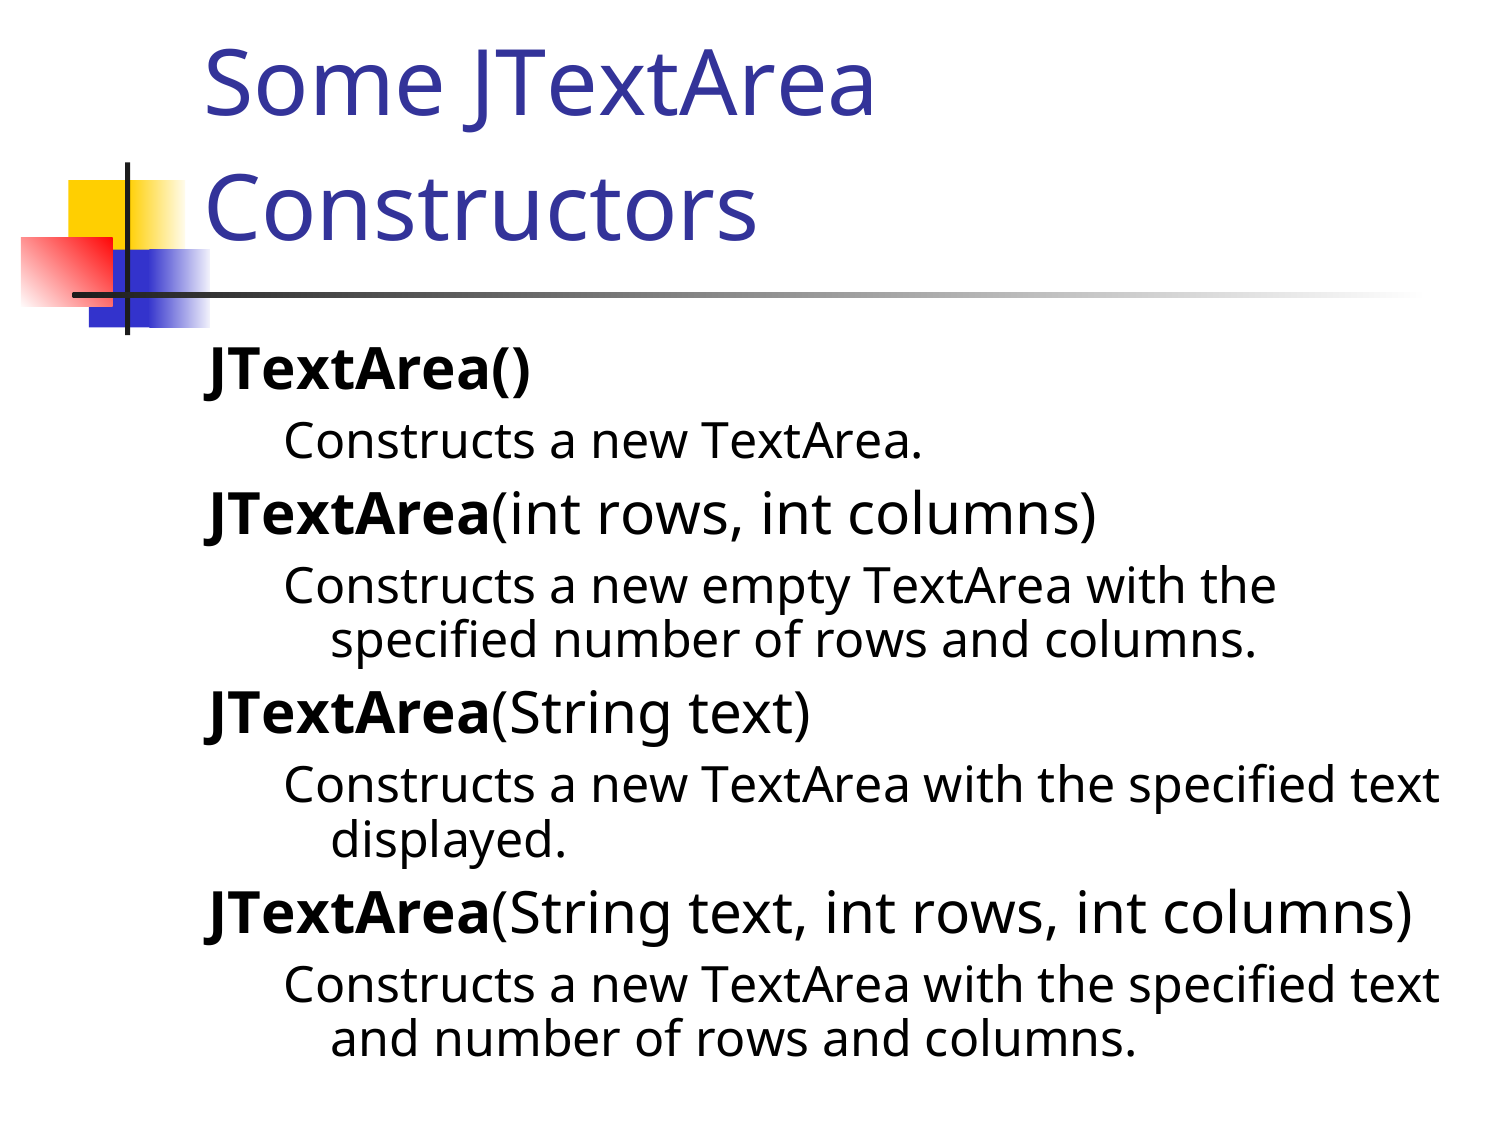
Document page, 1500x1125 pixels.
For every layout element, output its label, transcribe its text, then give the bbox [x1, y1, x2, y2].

list JTextArea() Constructs a new TextArea. JTextArea(int rows, int columns) Constructs a new empty TextArea with the specified number of rows and columns. JTextArea(String text) Constructs a new TextArea with the specified text displayed. JTextArea(String text, int rows, int columns) Constructs a new TextArea with the specified text and number of rows and columns. [193, 331, 1469, 1022]
title Some JTextArea Constructors [188, 35, 1468, 276]
